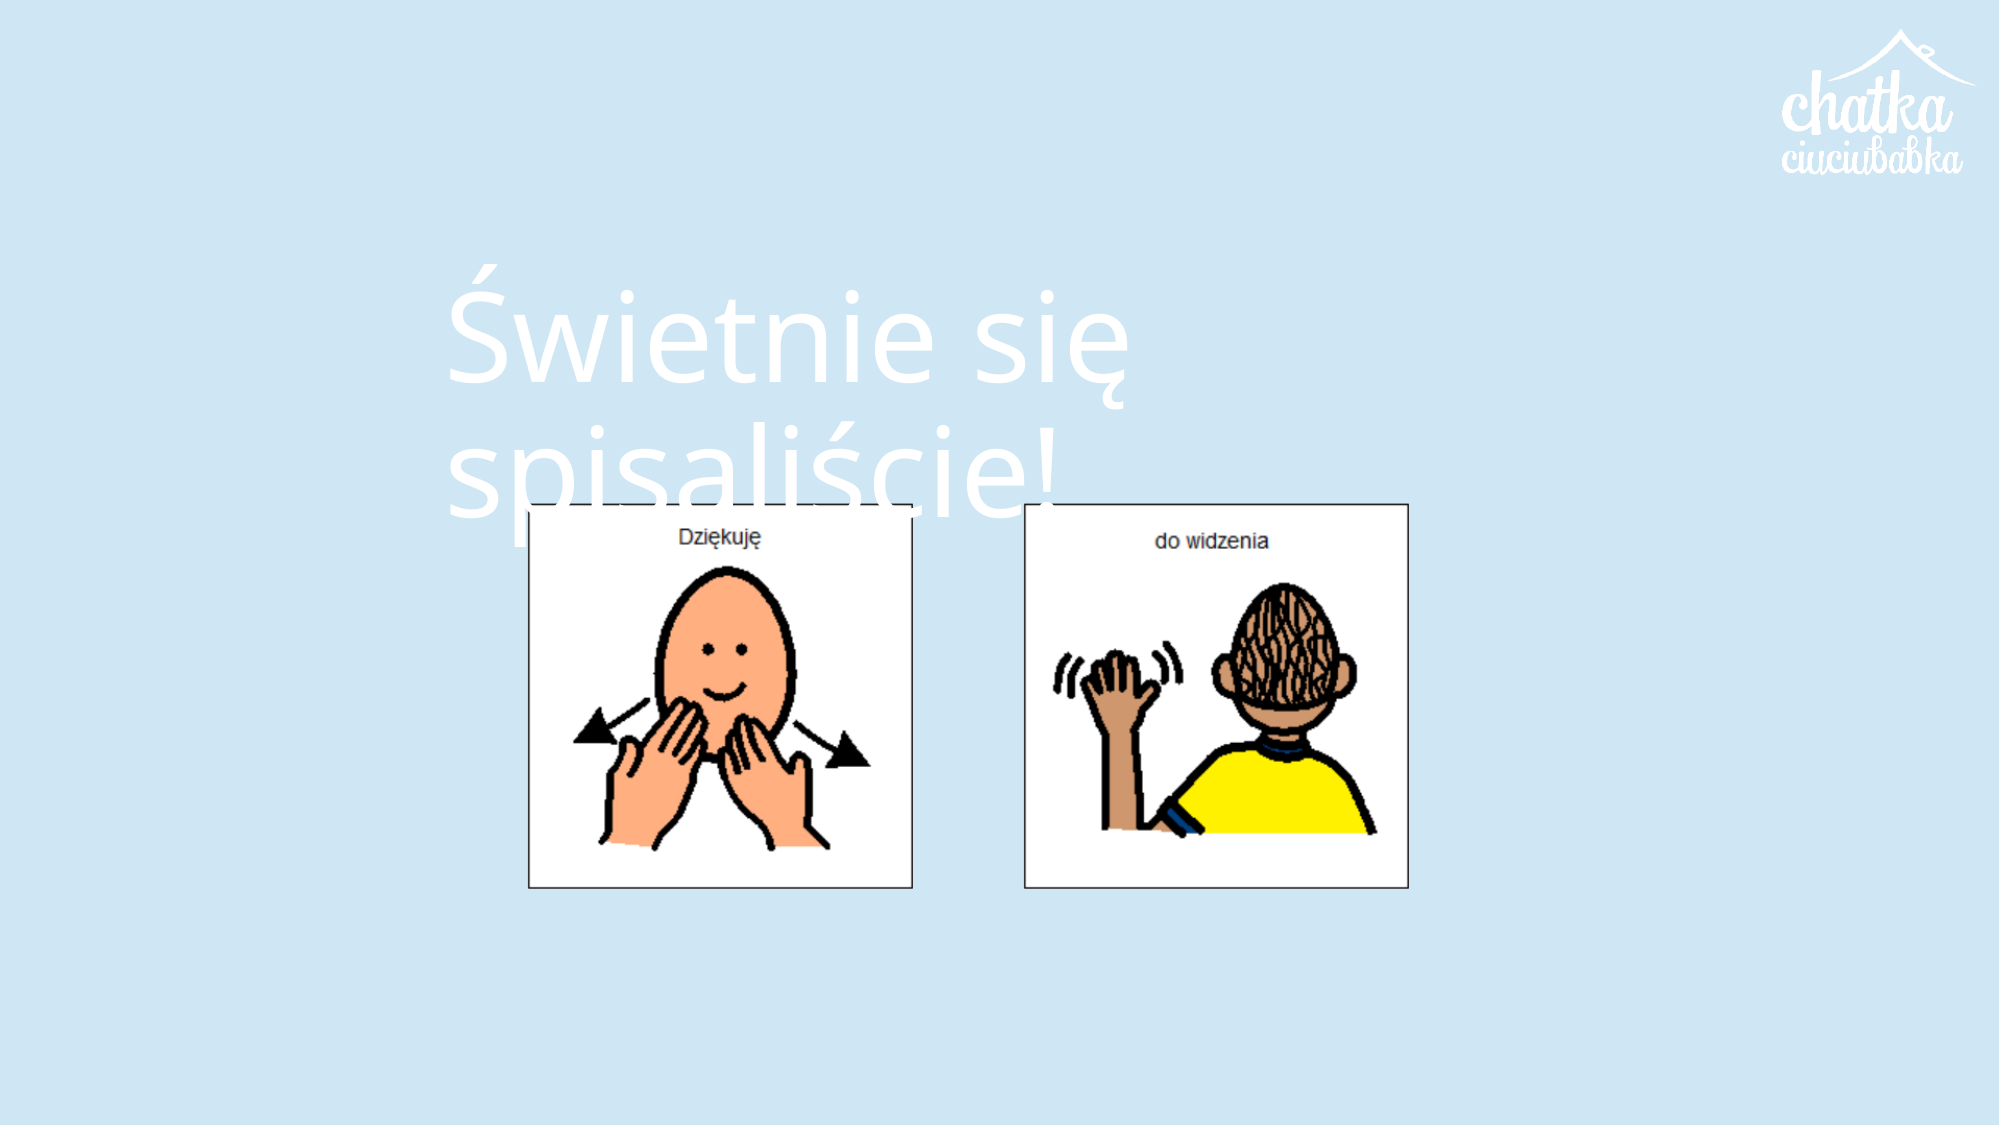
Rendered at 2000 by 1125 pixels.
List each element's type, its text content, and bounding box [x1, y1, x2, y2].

text_box Świetnie się spisaliście! [429, 267, 1617, 552]
picture [1023, 552, 1409, 889]
picture [527, 552, 913, 889]
picture [1755, 5, 1991, 241]
